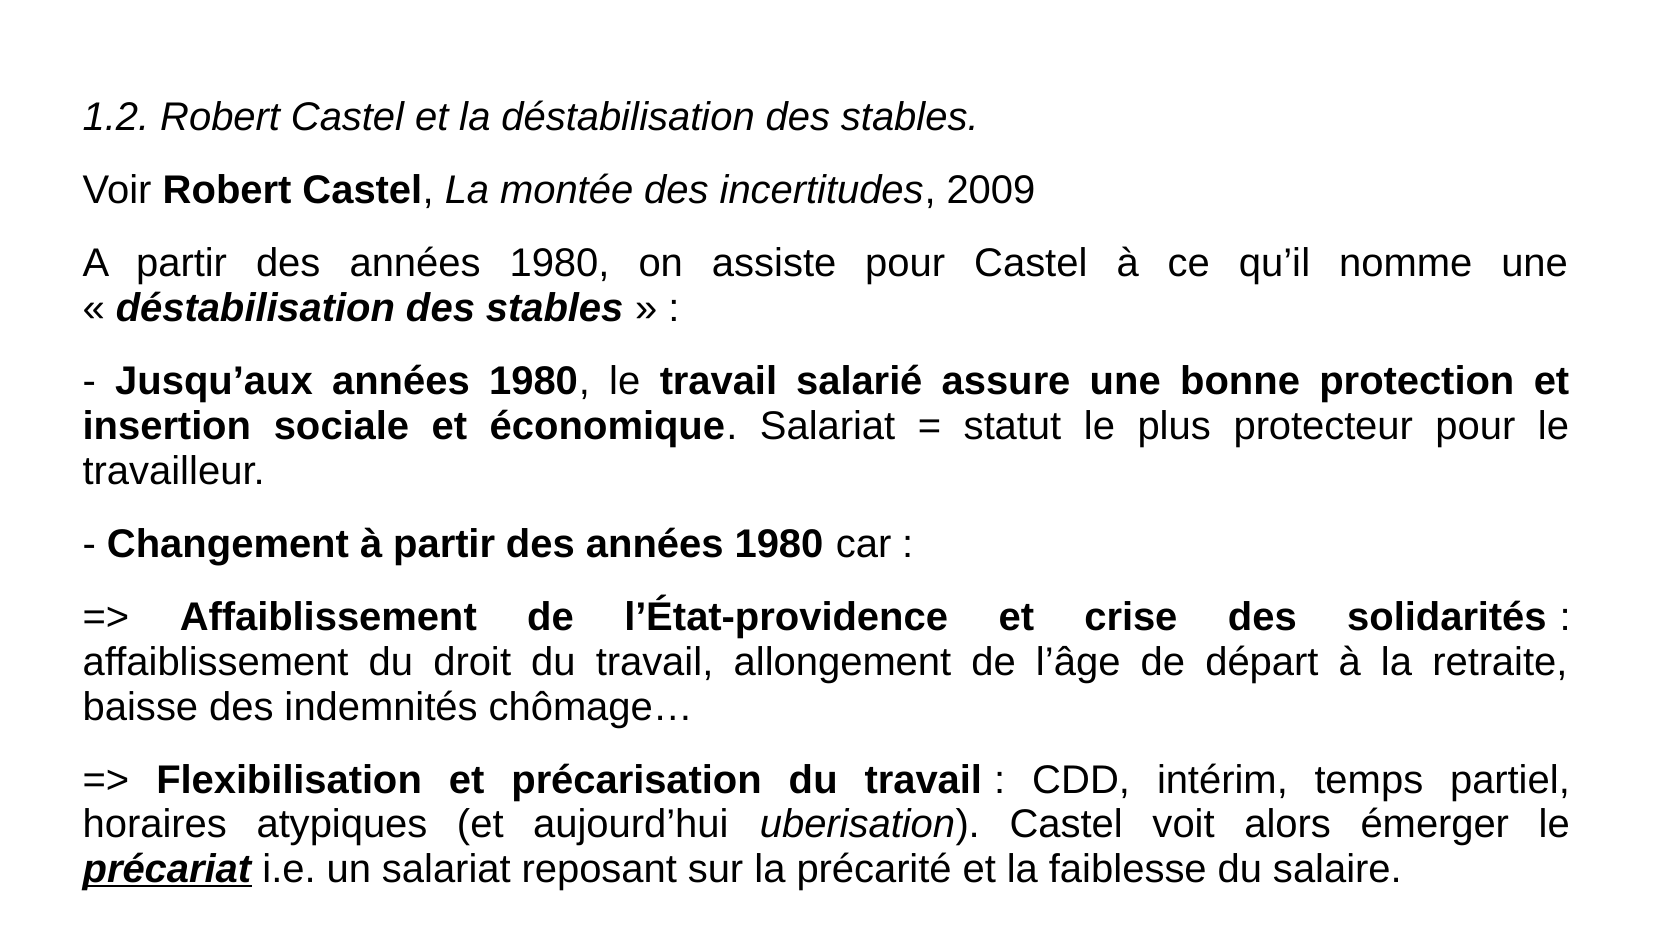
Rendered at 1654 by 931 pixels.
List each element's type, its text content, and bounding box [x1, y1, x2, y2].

list 1.2. Robert Castel et la déstabilisation des stables. Voir Robert Castel, La montée des incertitudes, 2009 A partir des années 1980, on assiste pour Castel à ce qu’il nomme une « déstabilisation des stables » : - Jusqu’aux années 1980, le travail salarié assure une bonne protection et insertion sociale et économique. Salariat = statut le plus protecteur pour le travailleur. - Changement à partir des années 1980 car : => Affaiblissement de l’État-providence et crise des solidarités : affaiblissement du droit du travail, allongement de l’âge de départ à la retraite, baisse des indemnités chômage… => Flexibilisation et précarisation du travail : CDD, intérim, temps partiel, horaires atypiques (et aujourd’hui uberisation). Castel voit alors émerger le précariat i.e. un salariat reposant sur la précarité et la faiblesse du salaire. [82, 94, 1571, 898]
